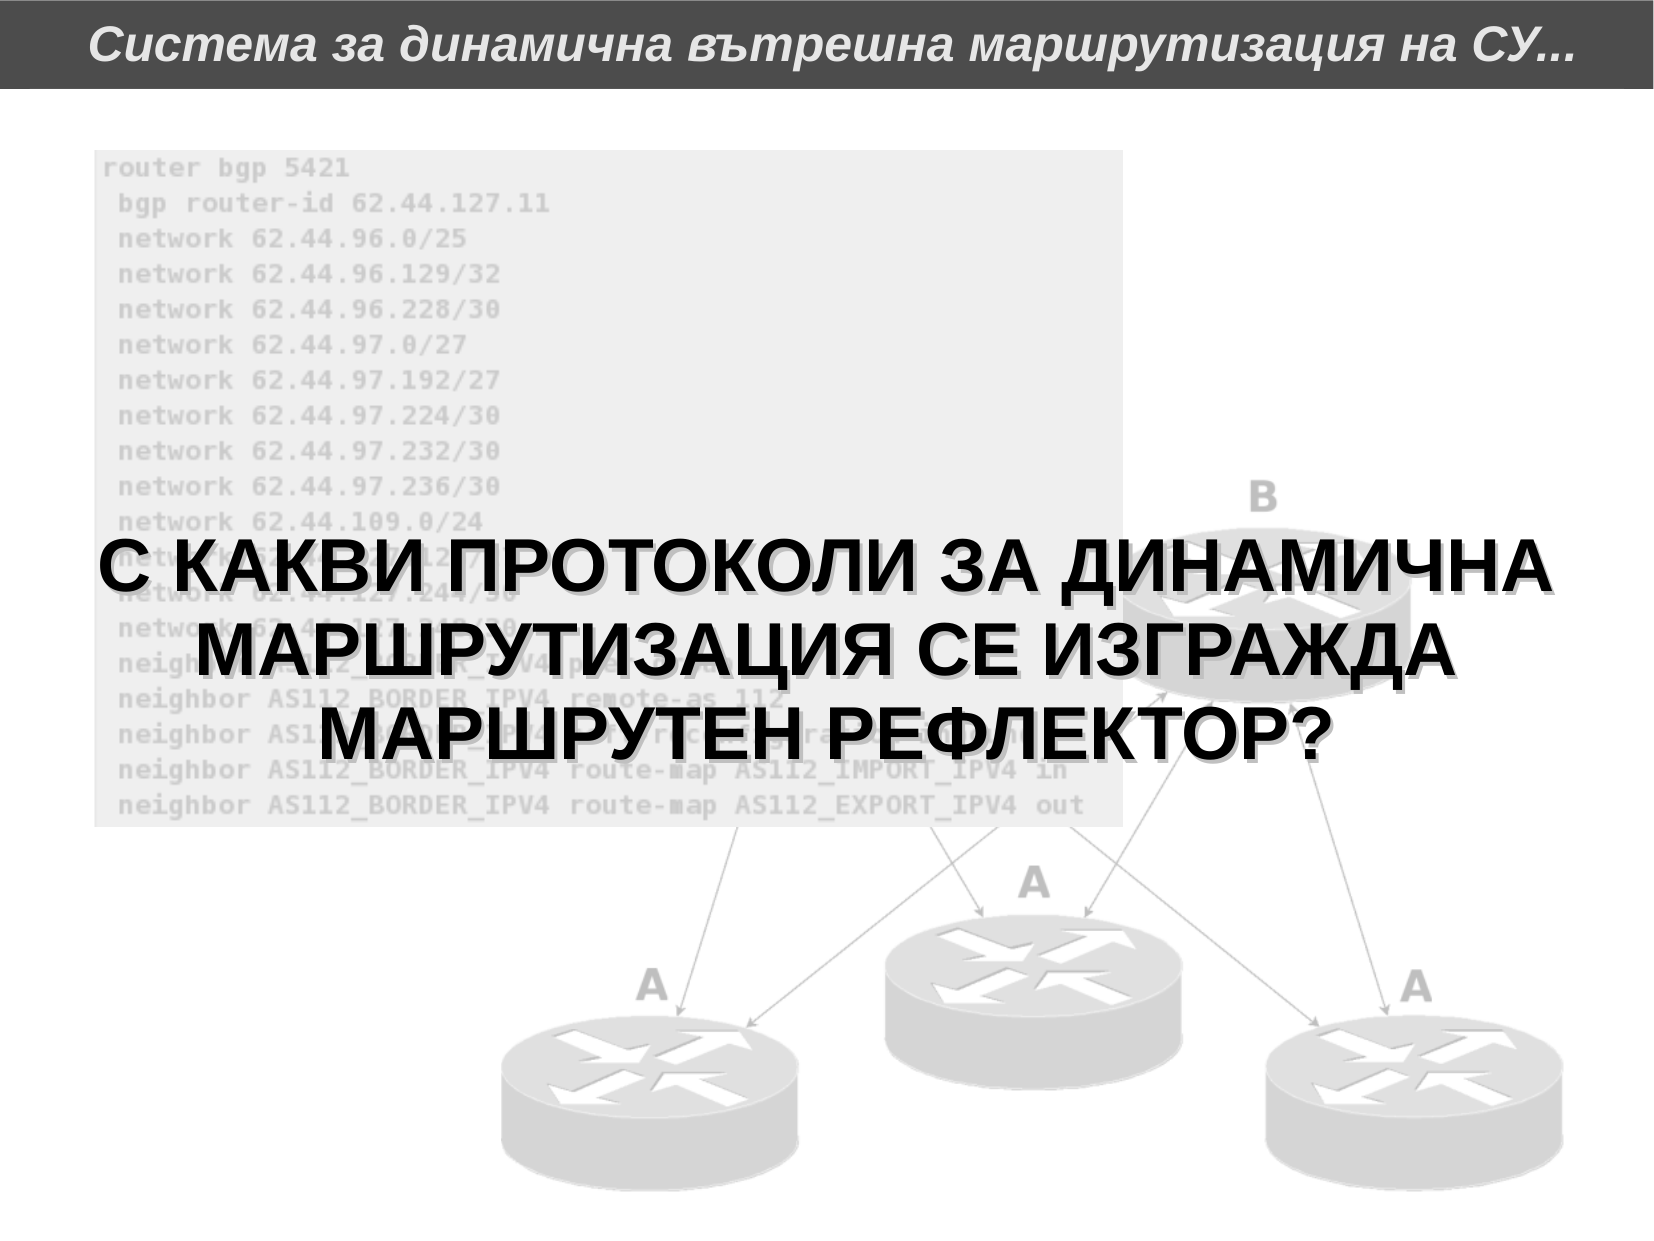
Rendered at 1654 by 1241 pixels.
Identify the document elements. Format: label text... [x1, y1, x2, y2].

text_box С КАКВИ ПРОТОКОЛИ ЗА ДИНАМИЧНА МАРШРУТИЗАЦИЯ СЕ ИЗГРАЖДА МАРШРУТЕН РЕФЛЕКТОР? [29, 88, 1625, 1211]
text_box Система за динамична вътрешна маршрутизация на СУ... [72, 9, 1594, 80]
text_box [0, 0, 1654, 89]
